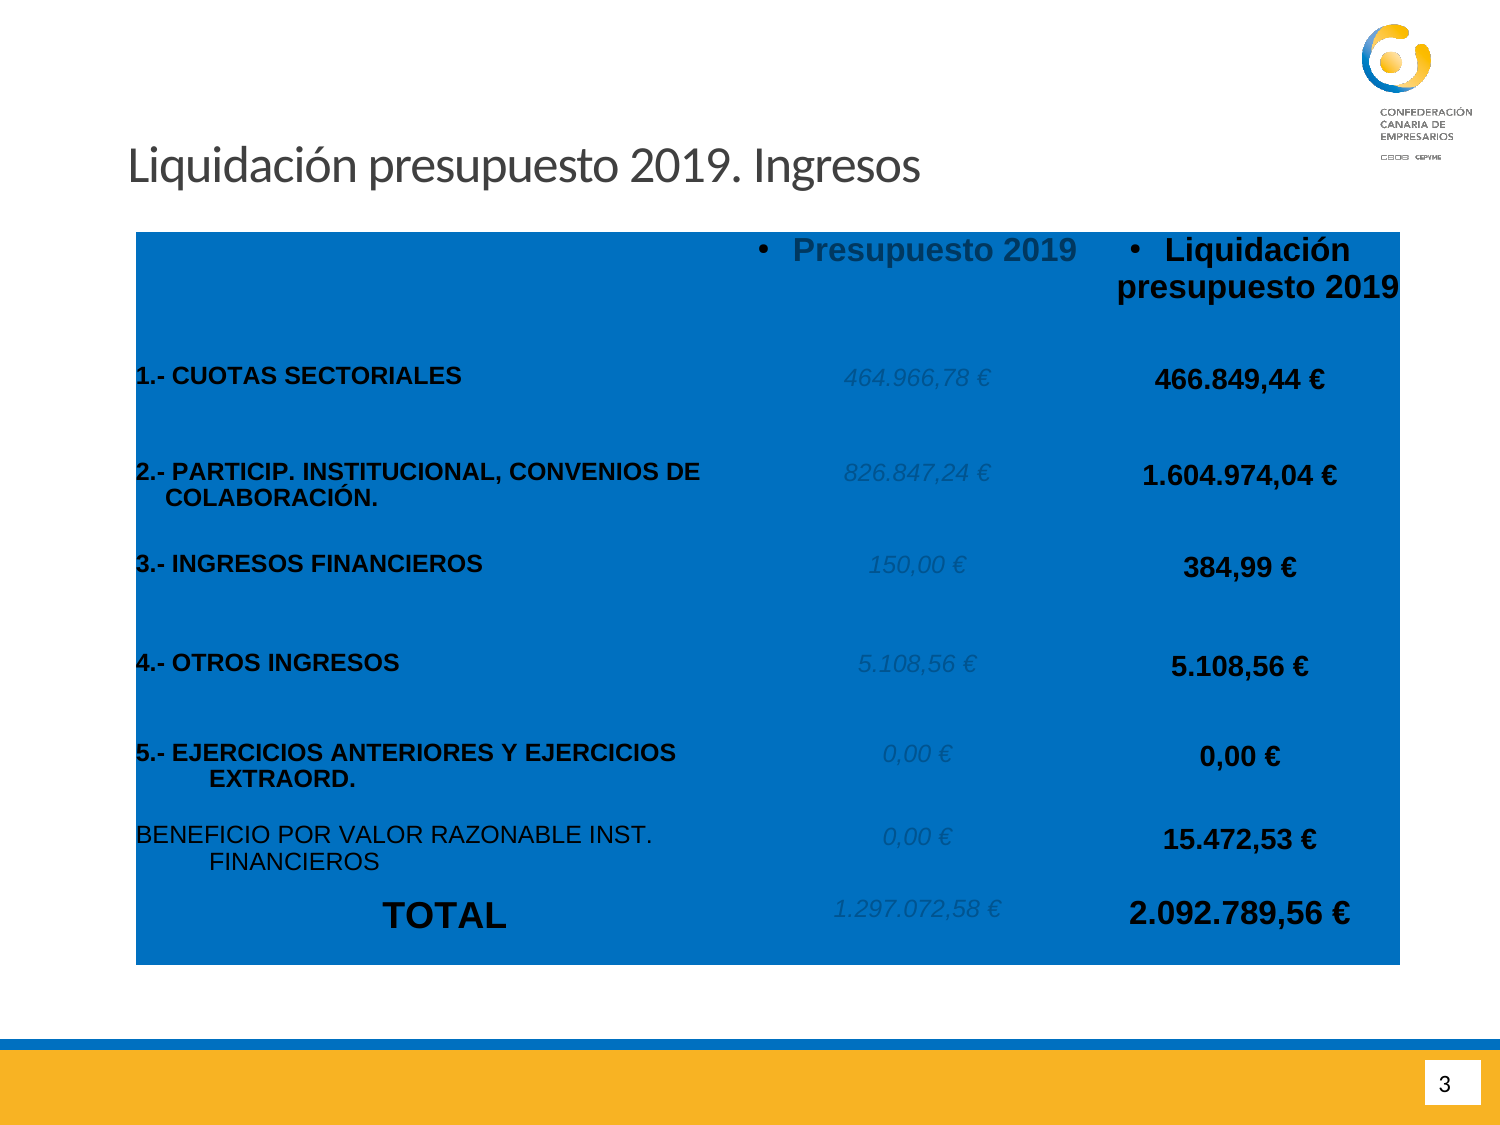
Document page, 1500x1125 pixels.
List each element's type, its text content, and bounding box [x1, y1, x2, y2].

text_box Liquidación presupuesto 2019. Ingresos [112, 66, 1388, 201]
table_cell BENEFICIO POR VALOR RAZONABLE INST. FINANCIEROS [136, 823, 754, 894]
table_cell 0,00 € [754, 740, 1081, 823]
table_cell 1.297.072,58 € [754, 894, 1081, 965]
text_box 3 [1423, 1058, 1483, 1106]
table_cell 1.604.974,04 € [1081, 459, 1400, 551]
table_cell 384,99 € [1081, 551, 1400, 650]
table_header Presupuesto 2019 [754, 232, 1081, 363]
table_cell 4.- OTROS INGRESOS [136, 650, 754, 740]
table_cell 3.- INGRESOS FINANCIEROS [136, 551, 754, 650]
table_cell 5.- EJERCICIOS ANTERIORES Y EJERCICIOS EXTRAORD. [136, 740, 754, 823]
table_cell 150,00 € [754, 551, 1081, 650]
table_cell 5.108,56 € [754, 650, 1081, 740]
table_header [136, 232, 754, 363]
table_cell 5.108,56 € [1081, 650, 1400, 740]
table_header Liquidación presupuesto 2019 [1081, 232, 1400, 363]
table_cell 0,00 € [754, 823, 1081, 894]
table_cell 826.847,24 € [754, 459, 1081, 551]
table_cell 15.472,53 € [1081, 823, 1400, 894]
table_cell TOTAL [136, 894, 754, 965]
table_cell 2.- PARTICIP. INSTITUCIONAL, CONVENIOS DE COLABORACIÓN. [136, 459, 754, 551]
table_cell 464.966,78 € [754, 363, 1081, 459]
table_cell 1.- CUOTAS SECTORIALES [136, 363, 754, 459]
table_cell 466.849,44 € [1081, 363, 1400, 459]
table_cell 2.092.789,56 € [1081, 894, 1400, 965]
table_cell 0,00 € [1081, 740, 1400, 823]
